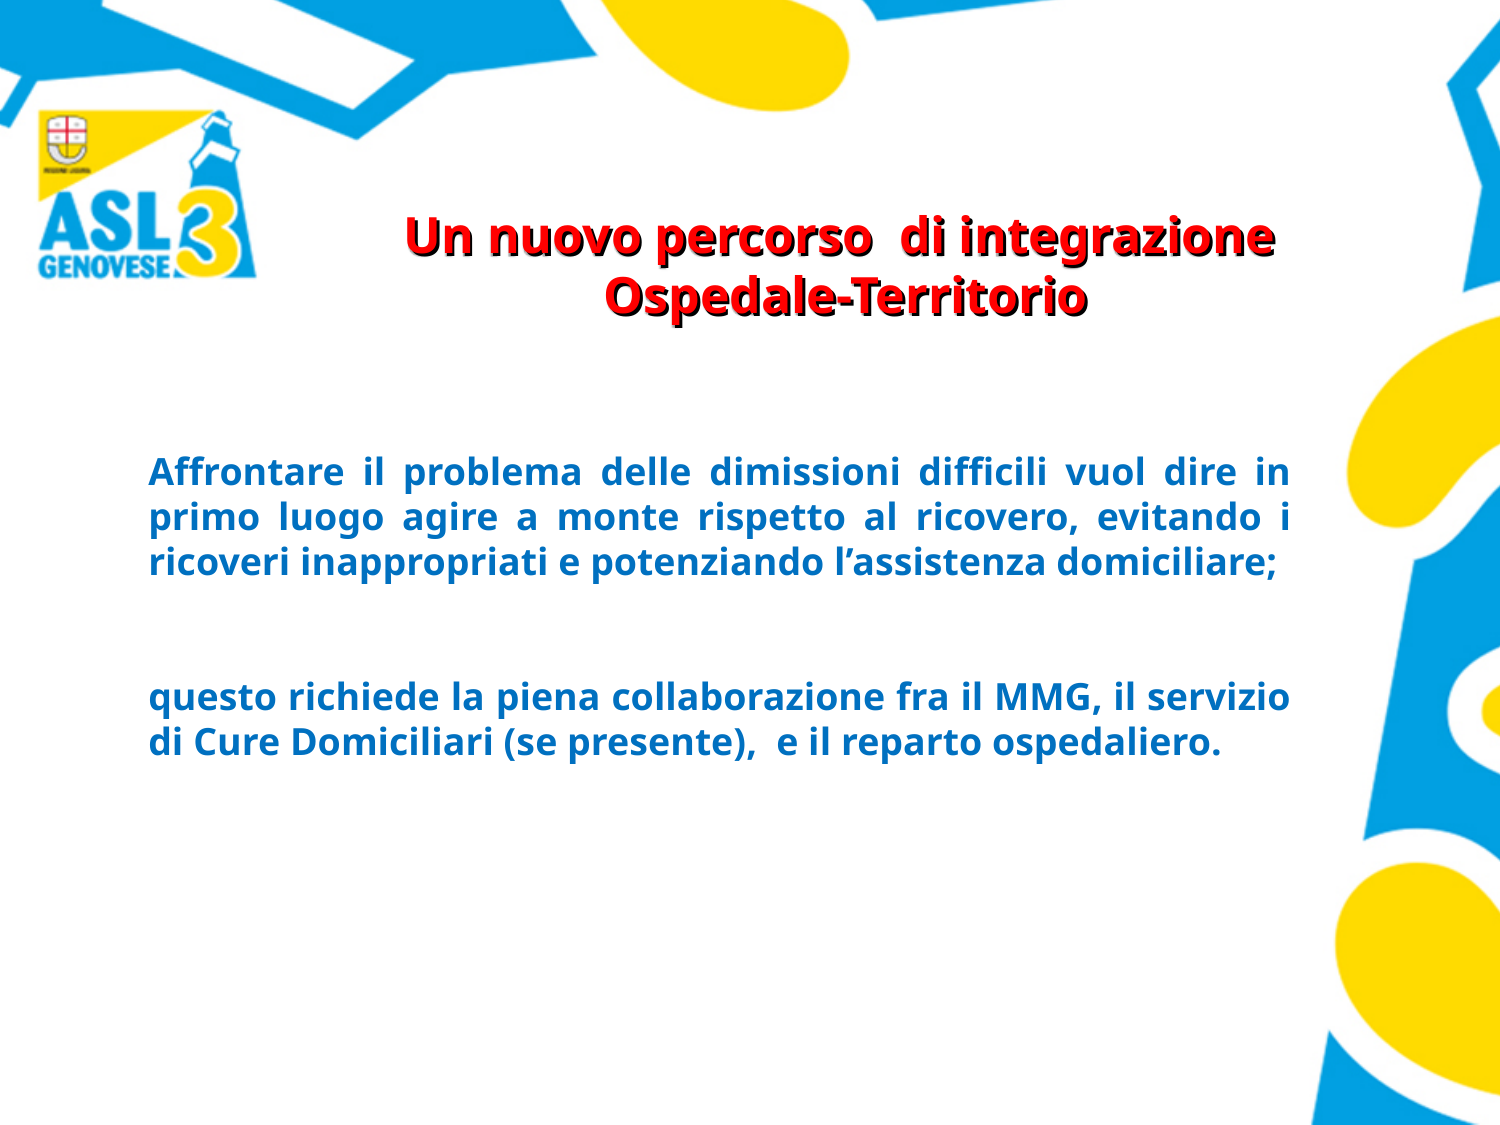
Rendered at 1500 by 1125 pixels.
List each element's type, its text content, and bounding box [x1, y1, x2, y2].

text_box [242, 37, 1438, 214]
text_box Un nuovo percorso di integrazione Ospedale-Territorio [253, 196, 1439, 331]
text_box Affrontare il problema delle dimissioni difficili vuol dire in primo luogo agire a monte rispetto al ricovero, evitando i ricoveri inappropriati e potenziando l’assistenza domiciliare; questo richiede la piena collaborazione fra il MMG, il servizio di Cure Domiciliari (se presente), e il reparto ospedaliero. [133, 441, 1335, 771]
